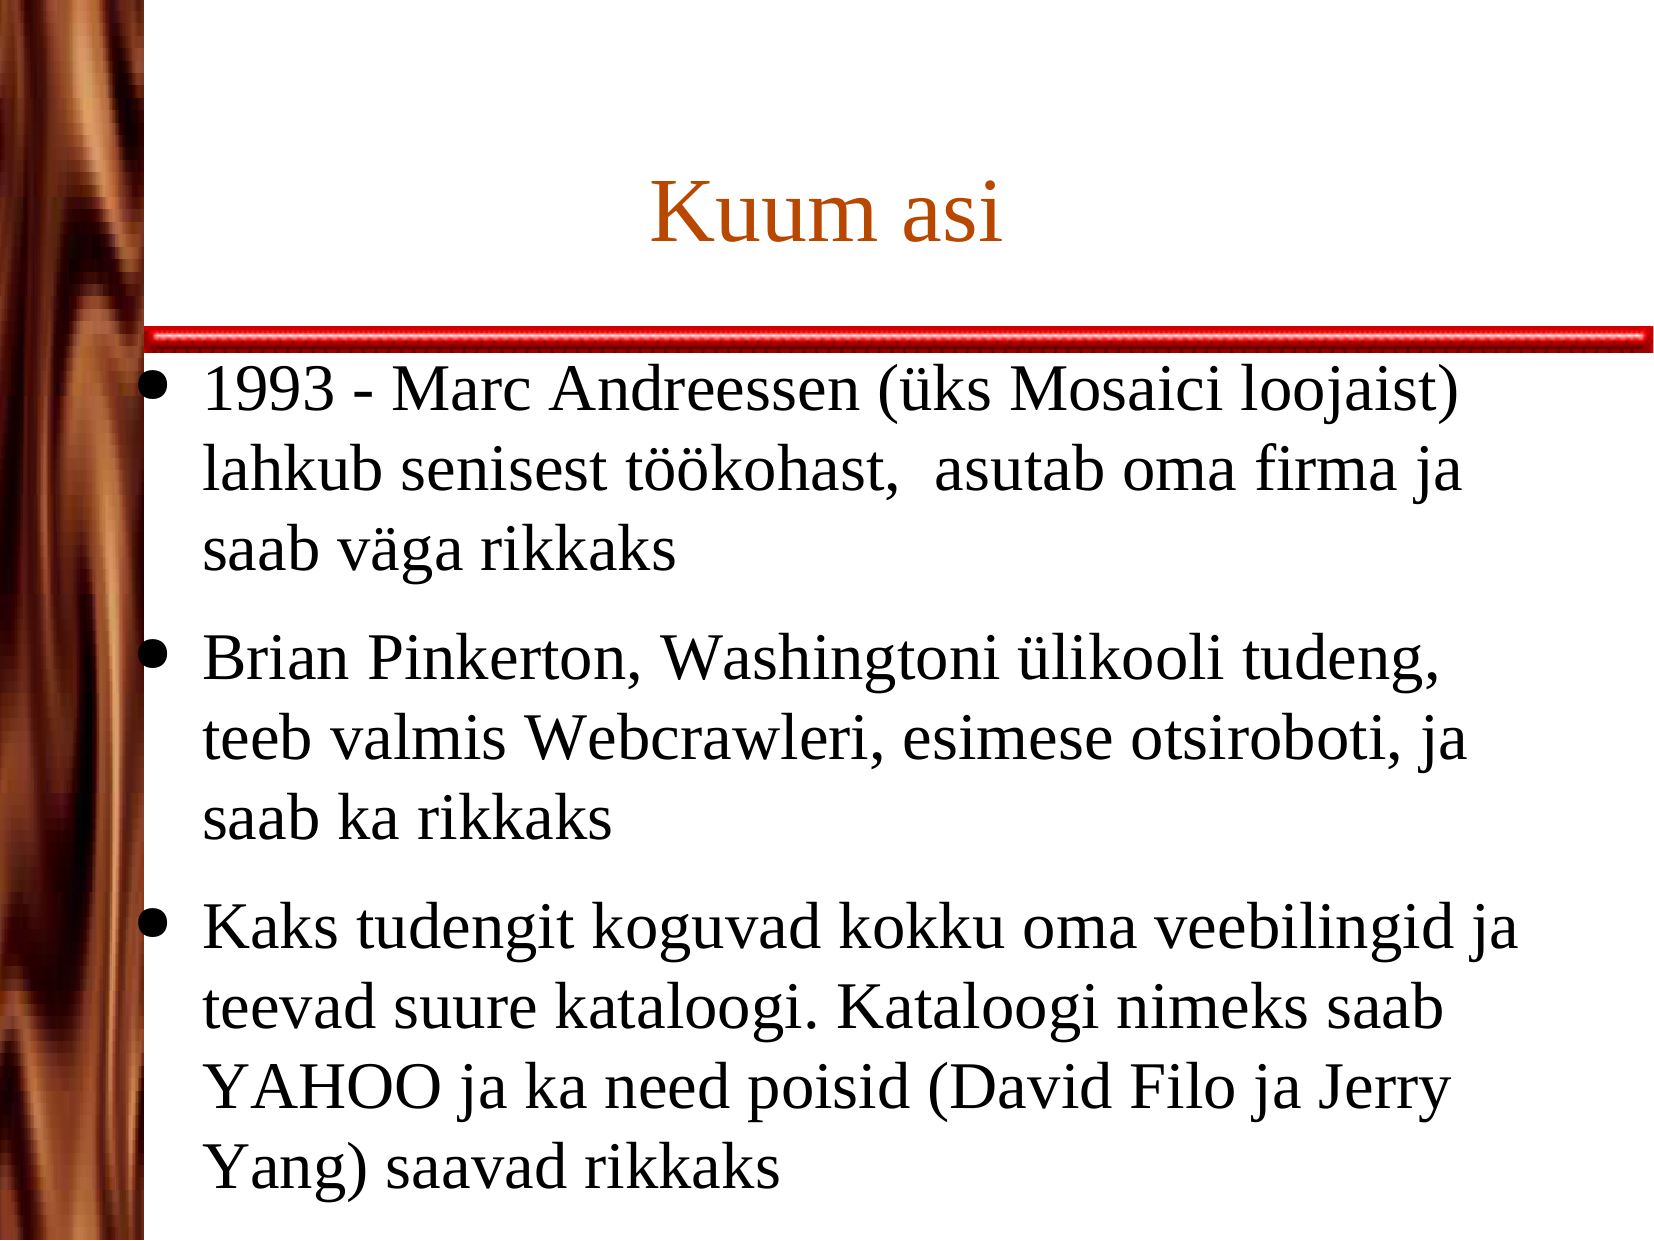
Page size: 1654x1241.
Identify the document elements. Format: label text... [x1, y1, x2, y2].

title Kuum asi [121, 100, 1533, 312]
list 1993 - Marc Andreessen (üks Mosaici loojaist) lahkub senisest töökohast, asutab oma firma ja saab väga rikkaks Brian Pinkerton, Washingtoni ülikooli tudeng, teeb valmis Webcrawleri, esimese otsiroboti, ja saab ka rikkaks Kaks tudengit koguvad kokku oma veebilingid ja teevad suure kataloogi. Kataloogi nimeks saab YAHOO ja ka need poisid (David Filo ja Jerry Yang) saavad rikkaks [121, 344, 1533, 1197]
picture [0, 0, 1654, 1240]
